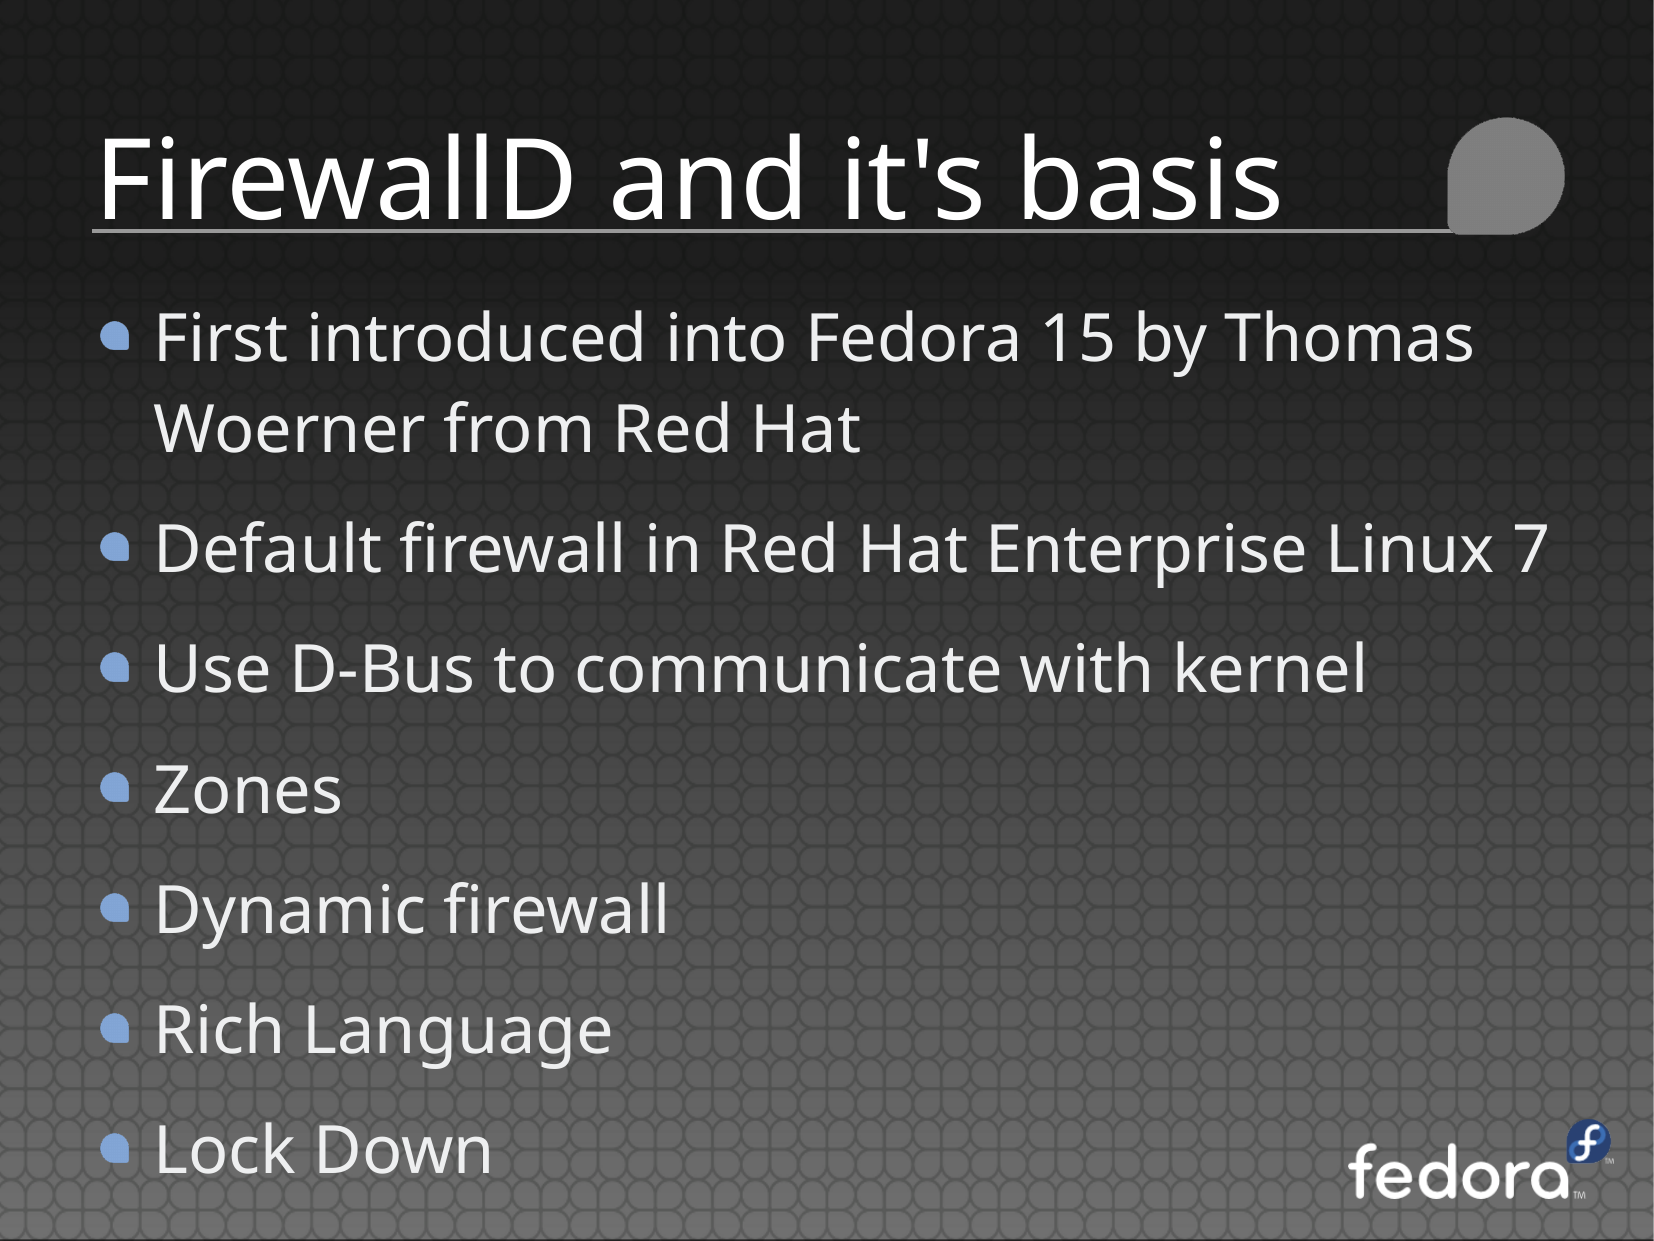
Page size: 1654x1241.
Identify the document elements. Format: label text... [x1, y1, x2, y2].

list First introduced into Fedora 15 by Thomas Woerner from Red Hat Default firewall in Red Hat Enterprise Linux 7 Use D-Bus to communicate with kernel Zones Dynamic firewall Rich Language Lock Down [82, 290, 1571, 1094]
picture [0, 0, 1654, 1241]
title FirewallD and it's basis [94, 100, 1426, 251]
